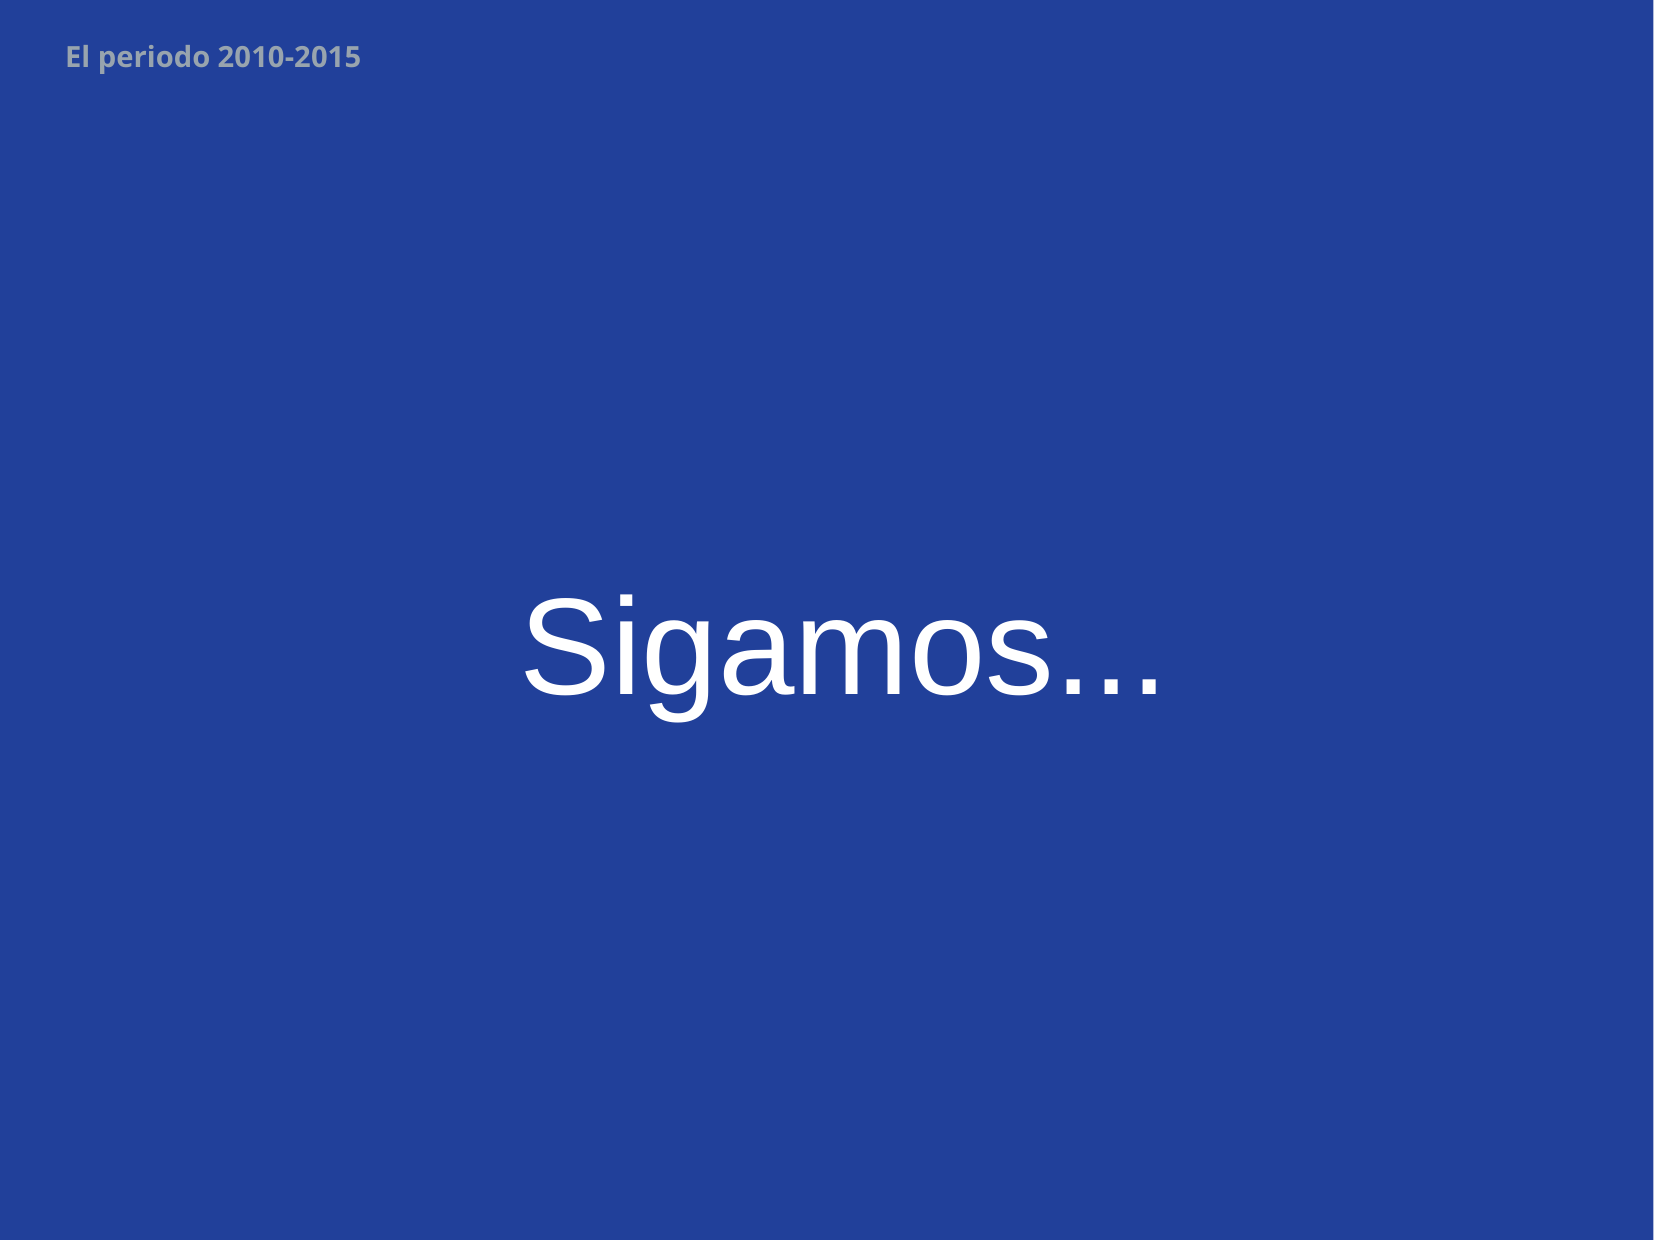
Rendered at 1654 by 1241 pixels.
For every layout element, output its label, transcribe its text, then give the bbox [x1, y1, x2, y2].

text_box El periodo 2010-2015 [64, 38, 733, 74]
text_box Sigamos... [94, 159, 1595, 1083]
